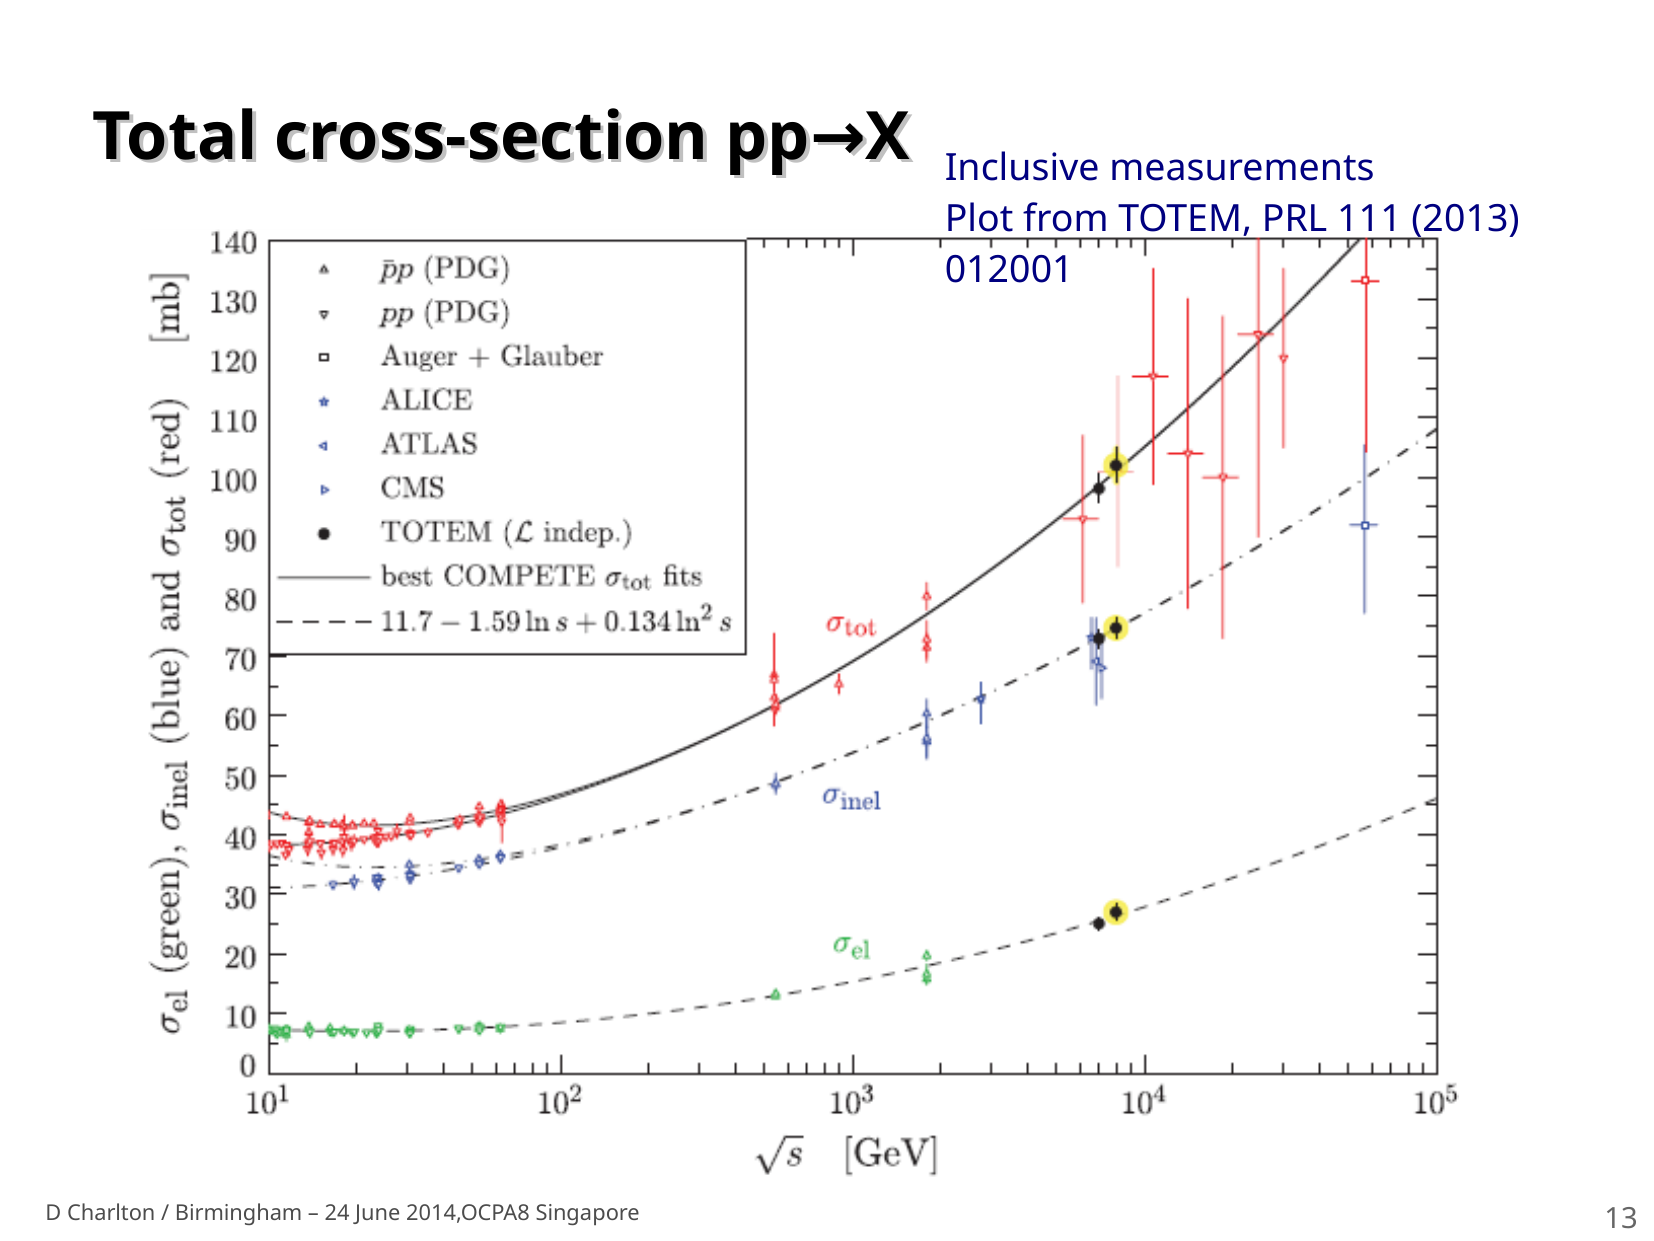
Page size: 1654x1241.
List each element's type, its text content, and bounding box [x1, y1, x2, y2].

text_box Inclusive measurements Plot from TOTEM, PRL 111 (2013) 012001 [930, 132, 1654, 236]
text_box Total cross-section pp→X [78, 80, 1424, 174]
picture [141, 228, 1459, 1183]
